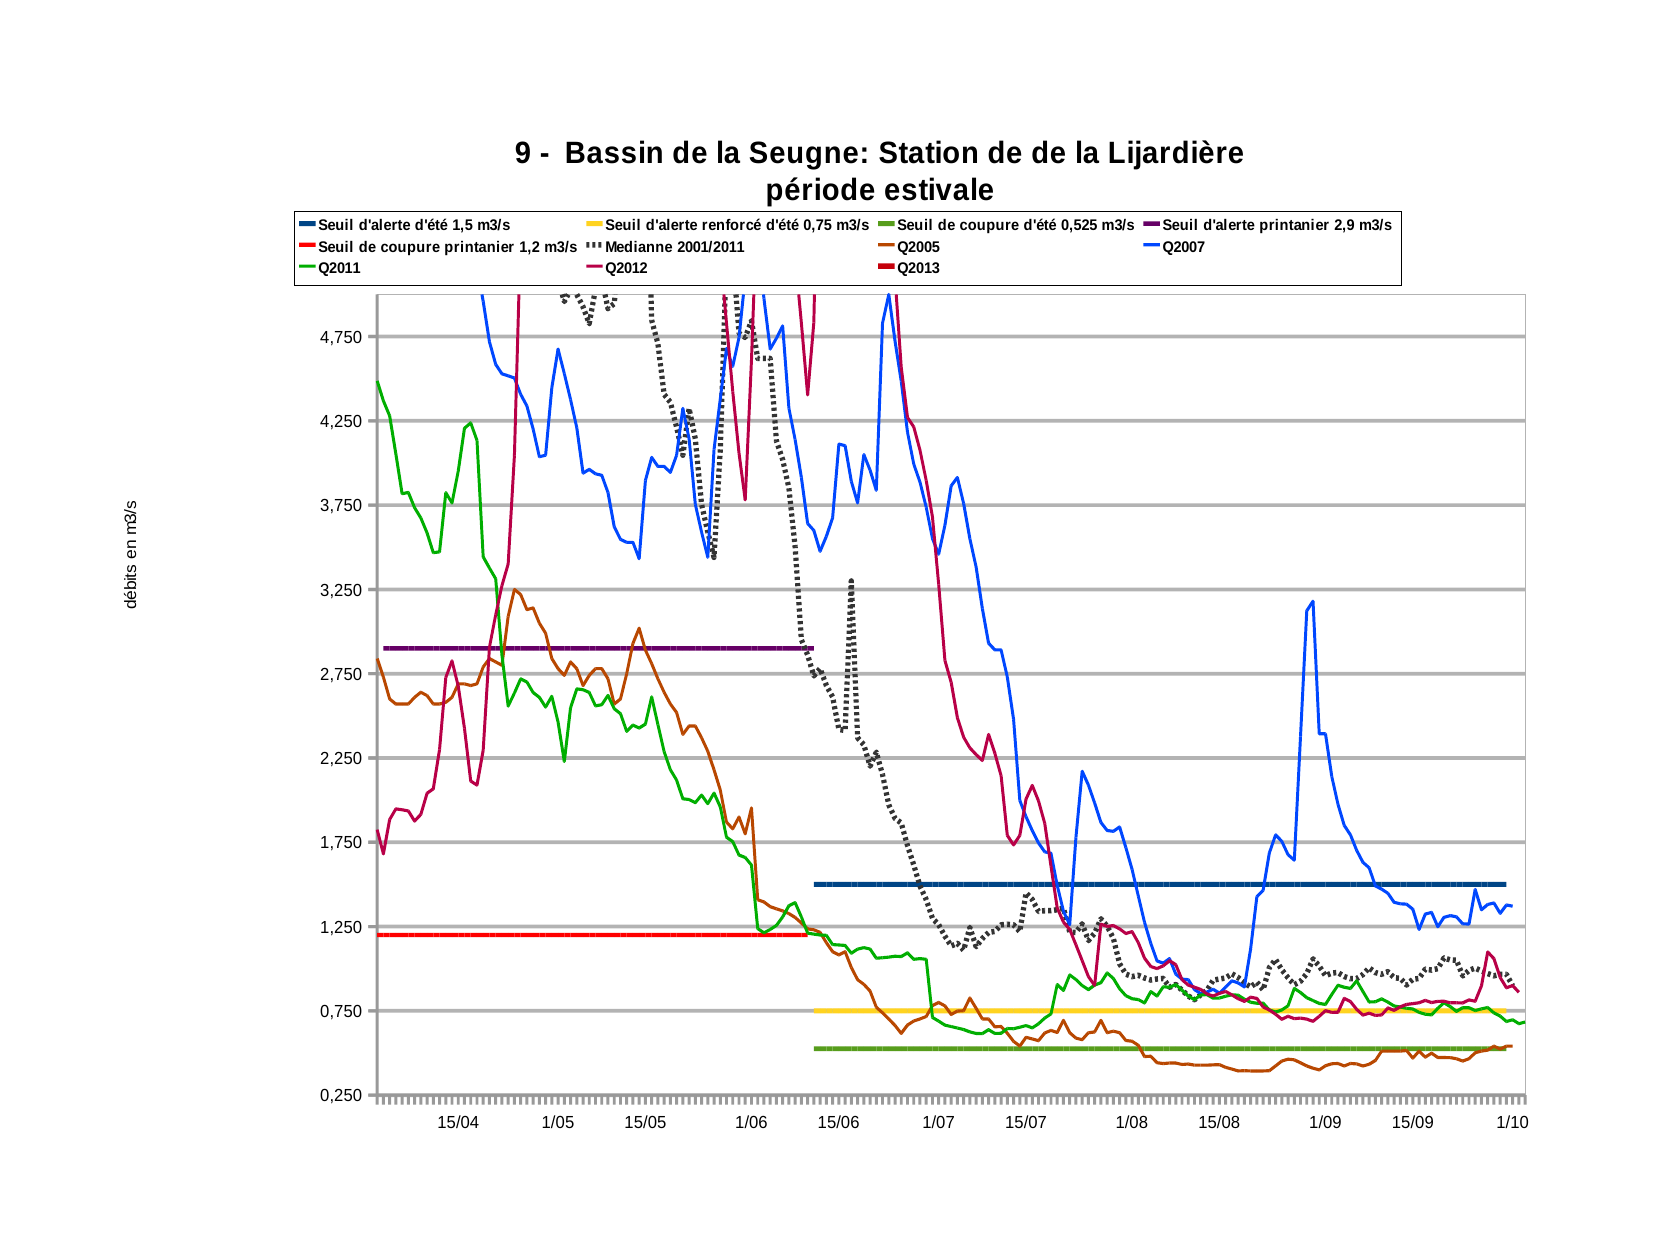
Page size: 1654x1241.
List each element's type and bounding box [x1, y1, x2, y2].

chart [93, 126, 1561, 1168]
